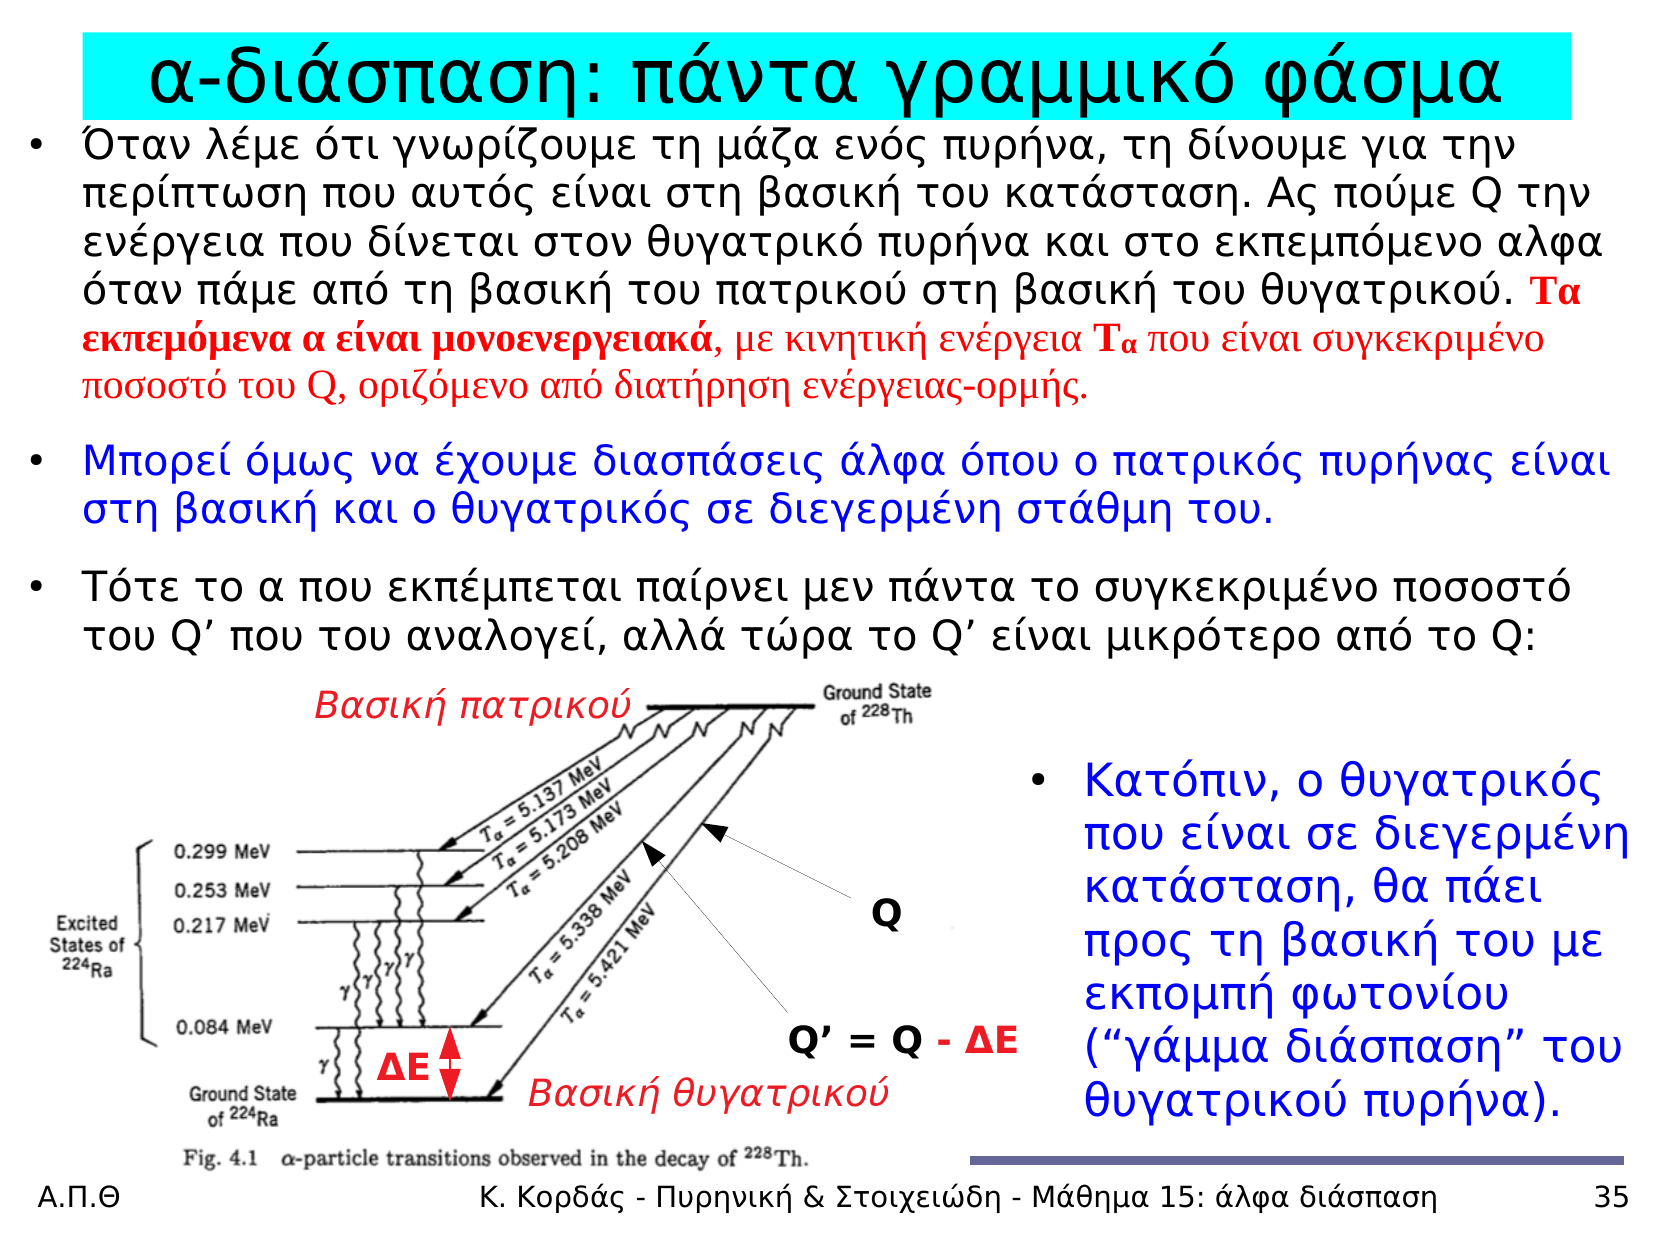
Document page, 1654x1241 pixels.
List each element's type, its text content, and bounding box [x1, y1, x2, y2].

text_box Βασική θυγατρικού [513, 1064, 906, 1123]
list Όταν λέμε ότι γνωρίζουμε τη μάζα ενός πυρήνα, τη δίνουμε για την περίπτωση που αυτός είναι στη βασική του κατάσταση. Ας πούμε Q την ενέργεια που δίνεται στον θυγατρικό πυρήνα και στο εκπεμπόμενο αλφα όταν πάμε από τη βασική του πατρικού στη βασική του θυγατρικού. Τα εκπεμόμενα α είναι μονοενεργειακά, με κινητική ενέργεια Τα που είναι συγκεκριμένο ποσοστό του Q, οριζόμενο από διατήρηση ενέργειας-ορμής. Μπορεί όμως να έχουμε διασπάσεις άλφα όπου ο πατρικός πυρήνας είναι στη βασική και ο θυγατρικός σε διεγερμένη στάθμη του. Τότε το α που εκπέμπεται παίρνει μεν πάντα το συγκεκριμένο ποσοστό του Q’ που του αναλογεί, αλλά τώρα το Q’ είναι μικρότερο από το Q: [10, 120, 1654, 1083]
list Κατόπιν, ο θυγατρικός που είναι σε διεγερμένη κατάσταση, θα πάει προς τη βασική του με εκπομπή φωτονίου (“γάμμα διάσπαση” του θυγατρικού πυρήνα). [1012, 1083, 1640, 1135]
title α-διάσπαση: πάντα γραμμικό φάσμα [82, 32, 1571, 120]
picture [39, 1083, 970, 1182]
text_box Q’ = Q - ΔΕ [773, 1011, 1035, 1071]
text_box ΔΕ [361, 1038, 447, 1097]
text_box Βασική πατρικού [299, 676, 648, 736]
text_box Q [856, 884, 918, 943]
